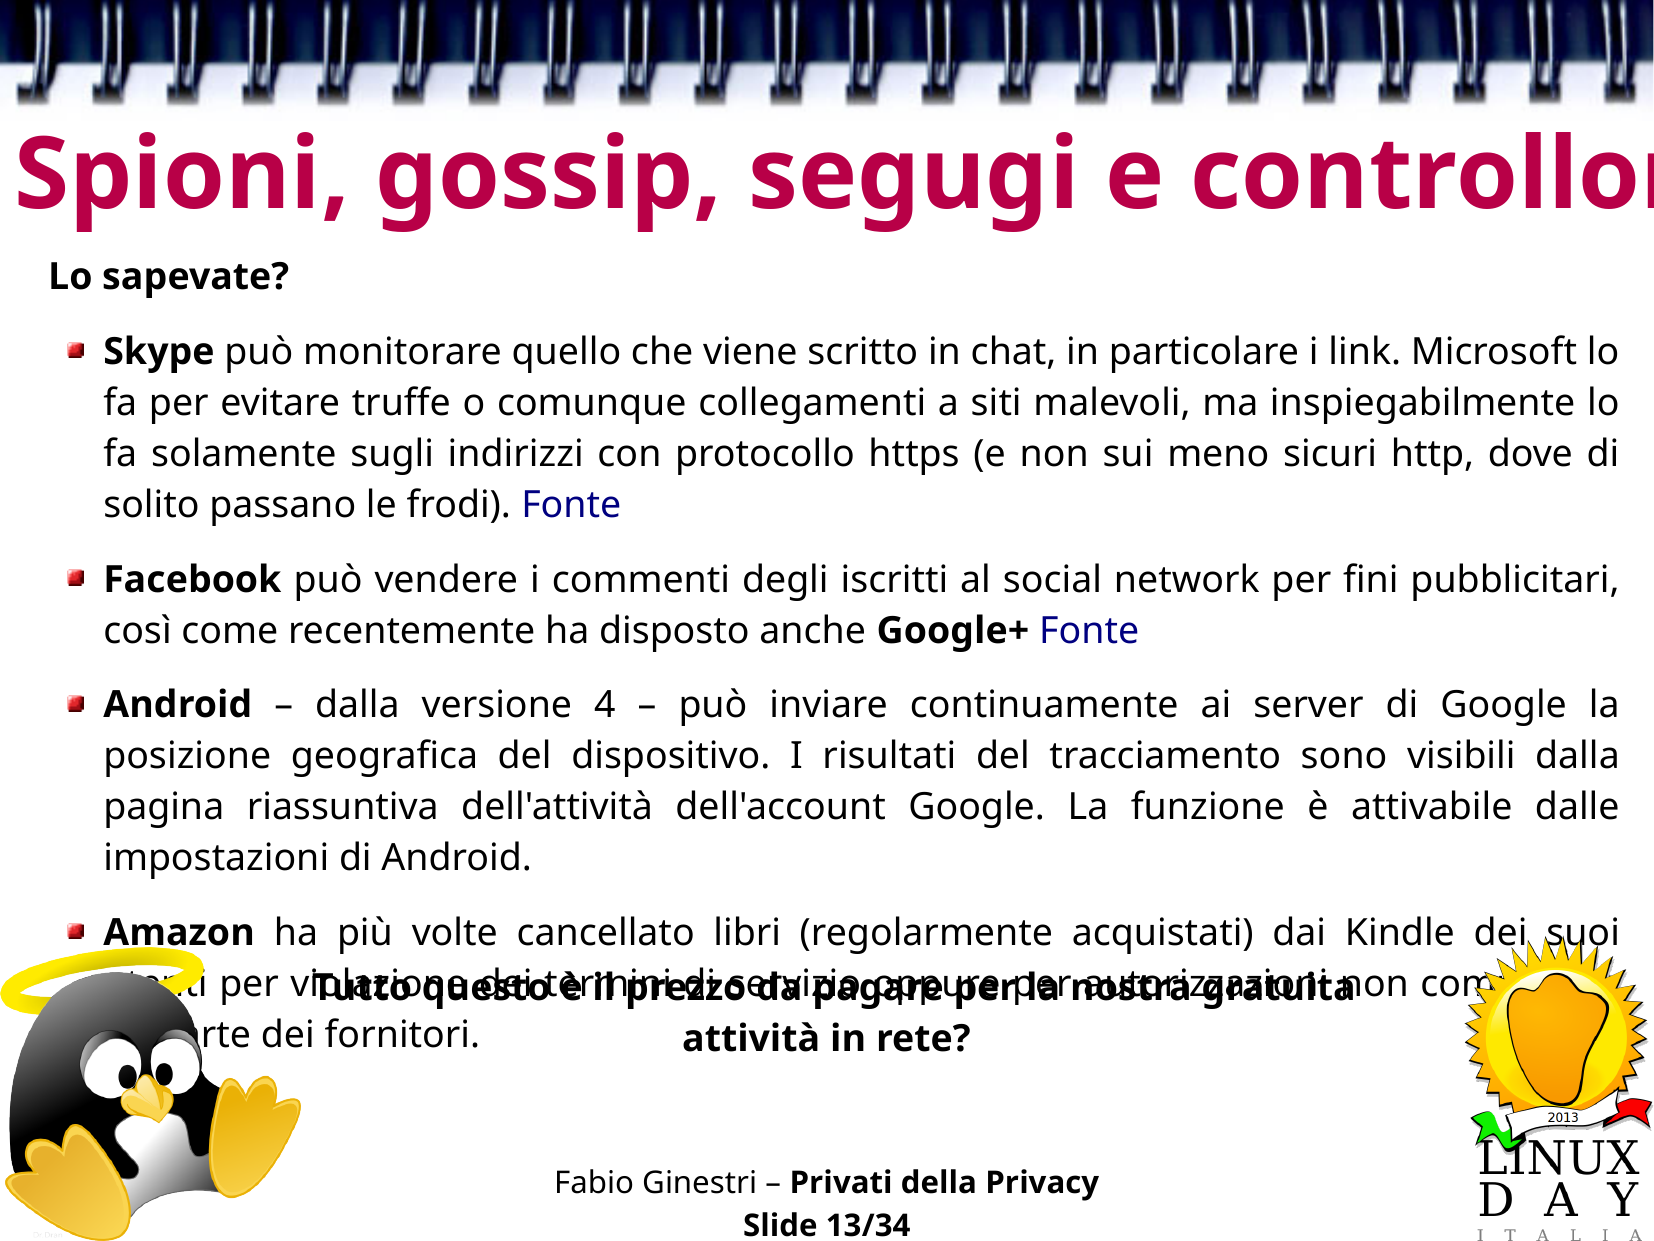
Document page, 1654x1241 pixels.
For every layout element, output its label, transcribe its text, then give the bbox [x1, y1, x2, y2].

picture [67, 923, 84, 939]
text_box Fabio Ginestri – Privati della Privacy Slide <numero>/34 [550, 1152, 1104, 1241]
picture [0, 0, 1654, 94]
picture [0, 947, 301, 1241]
text_box Tutto questo è il prezzo da pagare per la nostra gratuita attività in rete? [301, 953, 1418, 1055]
text_box Lo sapevate? Skype può monitorare quello che viene scritto in chat, in particolare i link. Microsoft lo fa per evitare truffe o comunque collegamenti a siti malevoli, ma inspiegabilmente lo fa solamente sugli indirizzi con protocollo https (e non sui meno sicuri http, dove di solito passano le frodi). Fonte Facebook può vendere i commenti degli iscritti al social network per fini pubblicitari, così come recentemente ha disposto anche Google+ Fonte Android – dalla versione 4 – può inviare continuamente ai server di Google la posizione geografica del dispositivo. I risultati del tracciamento sono visibili dalla pagina riassuntiva dell'attività dell'account Google. La funzione è attivabile dalle impostazioni di Android. Amazon ha più volte cancellato libri (regolarmente acquistati) dai Kindle dei suoi utenti per violazione dei termini di servizio oppure per autorizzazioni non completate da parte dei fornitori. [17, 242, 1636, 918]
text_box Spioni, gossip, segugi e controllori [0, 94, 1654, 226]
picture [1464, 935, 1654, 1241]
